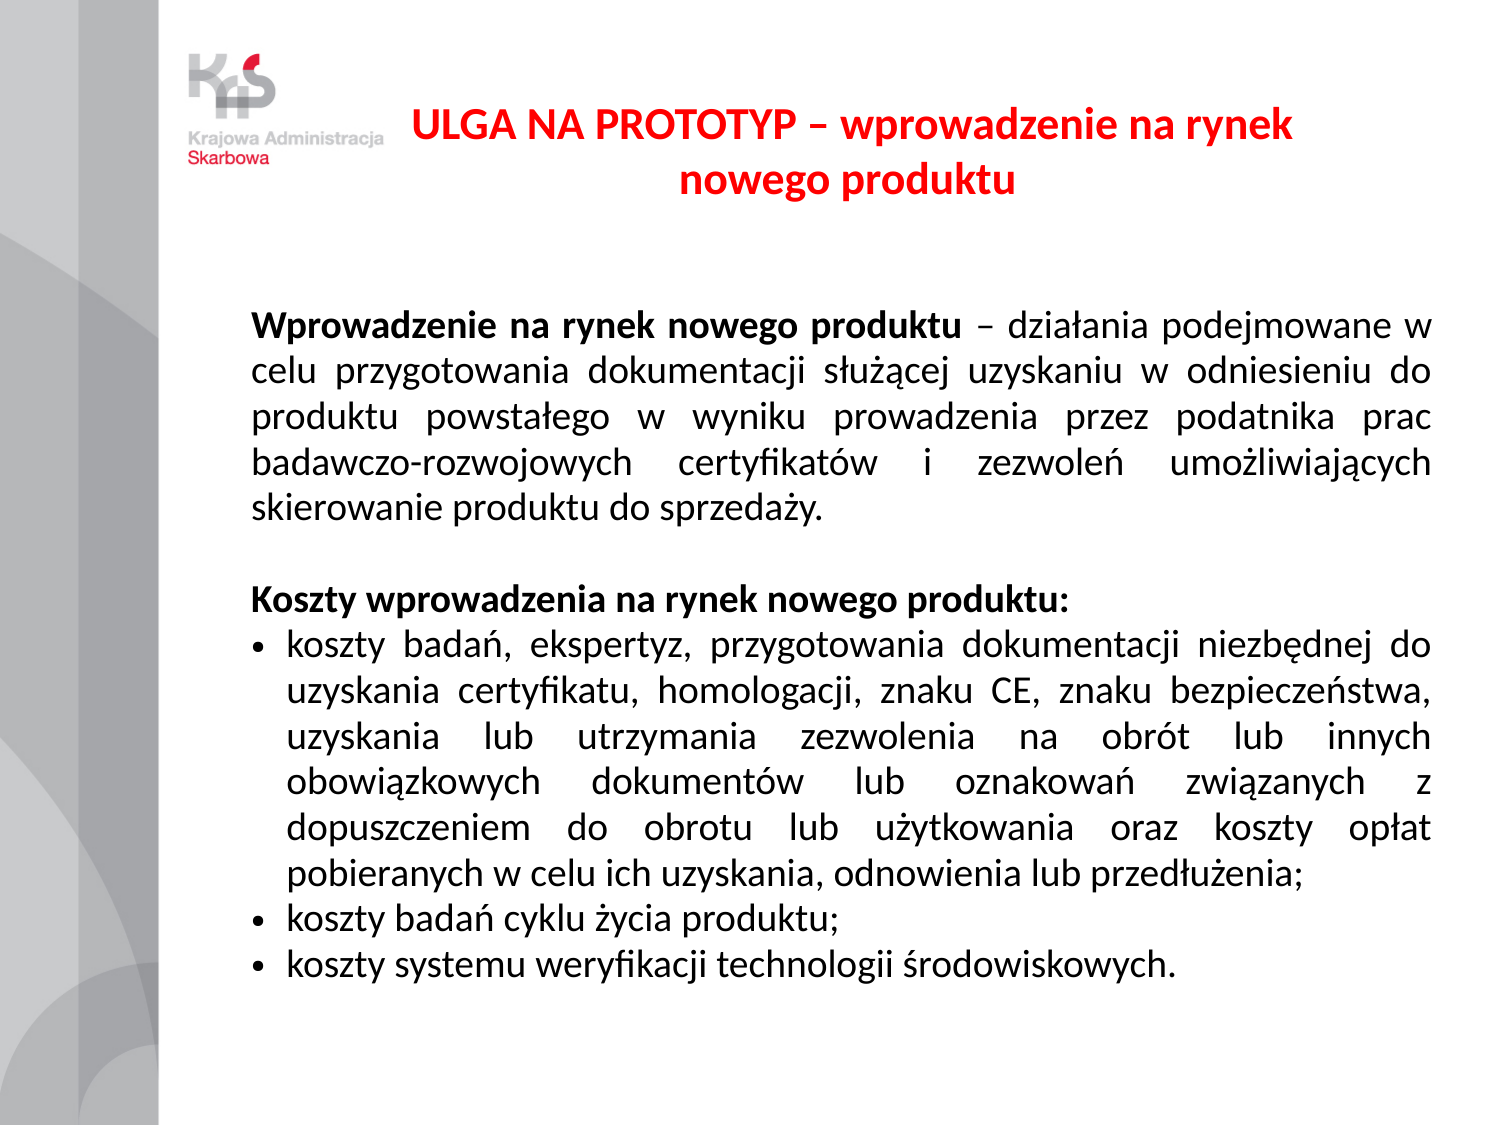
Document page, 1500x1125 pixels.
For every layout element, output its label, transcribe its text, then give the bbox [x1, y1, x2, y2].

picture [0, 0, 1500, 1125]
text_box Wprowadzenie na rynek nowego produktu – działania podejmowane w celu przygotowania dokumentacji służącej uzyskaniu w odniesieniu do produktu powstałego w wyniku prowadzenia przez podatnika prac badawczo-rozwojowych certyfikatów i zezwoleń umożliwiających skierowanie produktu do sprzedaży. Koszty wprowadzenia na rynek nowego produktu: koszty badań, ekspertyz, przygotowania dokumentacji niezbędnej do uzyskania certyfikatu, homologacji, znaku CE, znaku bezpieczeństwa, uzyskania lub utrzymania zezwolenia na obrót lub innych obowiązkowych dokumentów lub oznakowań związanych z dopuszczeniem do obrotu lub użytkowania oraz koszty opłat pobieranych w celu ich uzyskania, odnowienia lub przedłużenia; koszty badań cyklu życia produktu; koszty systemu weryfikacji technologii środowiskowych. [236, 295, 1448, 995]
title ULGA NA PROTOTYP – wprowadzenie na rynek nowego produktu [356, 90, 1349, 207]
